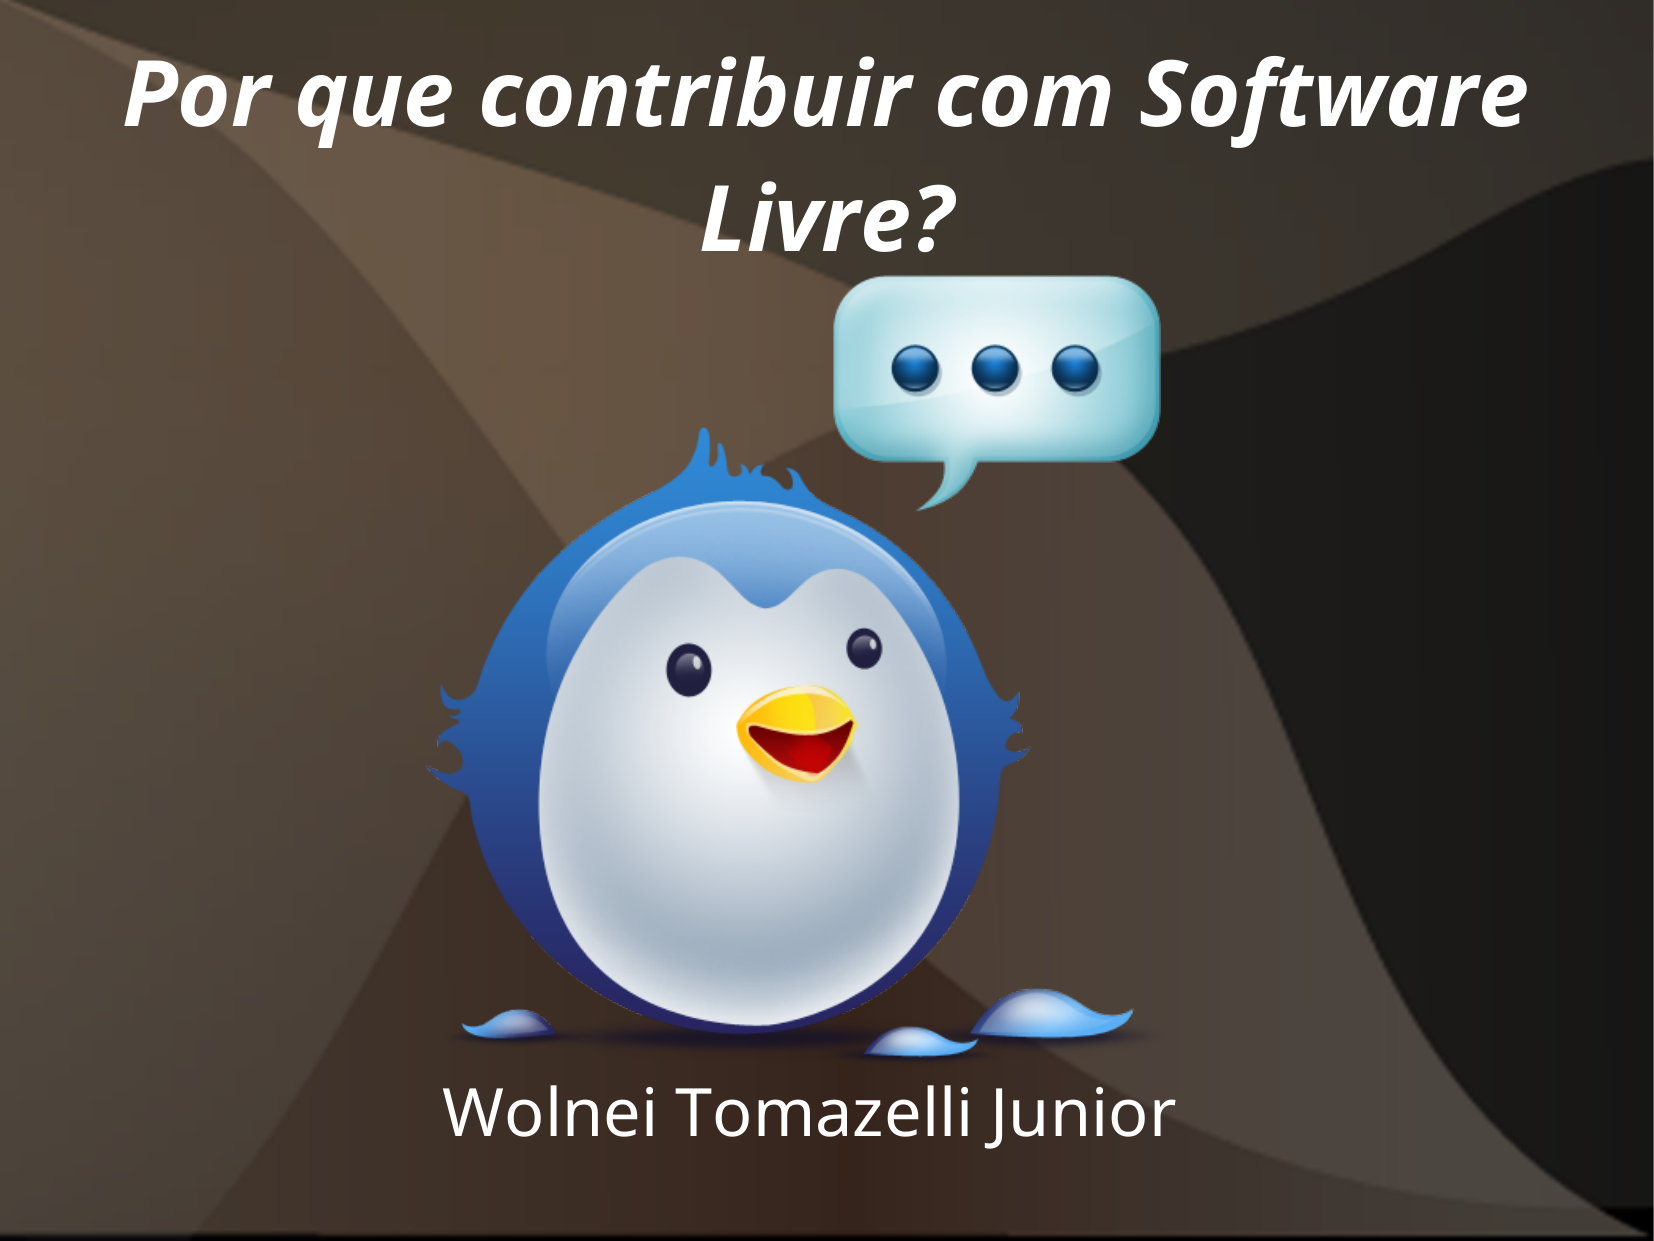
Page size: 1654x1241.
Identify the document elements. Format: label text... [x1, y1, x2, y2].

title Por que contribuir com Software Livre? [82, 38, 1571, 268]
picture [0, 0, 1654, 1241]
subtitle Wolnei Tomazelli Junior [82, 750, 1538, 1241]
